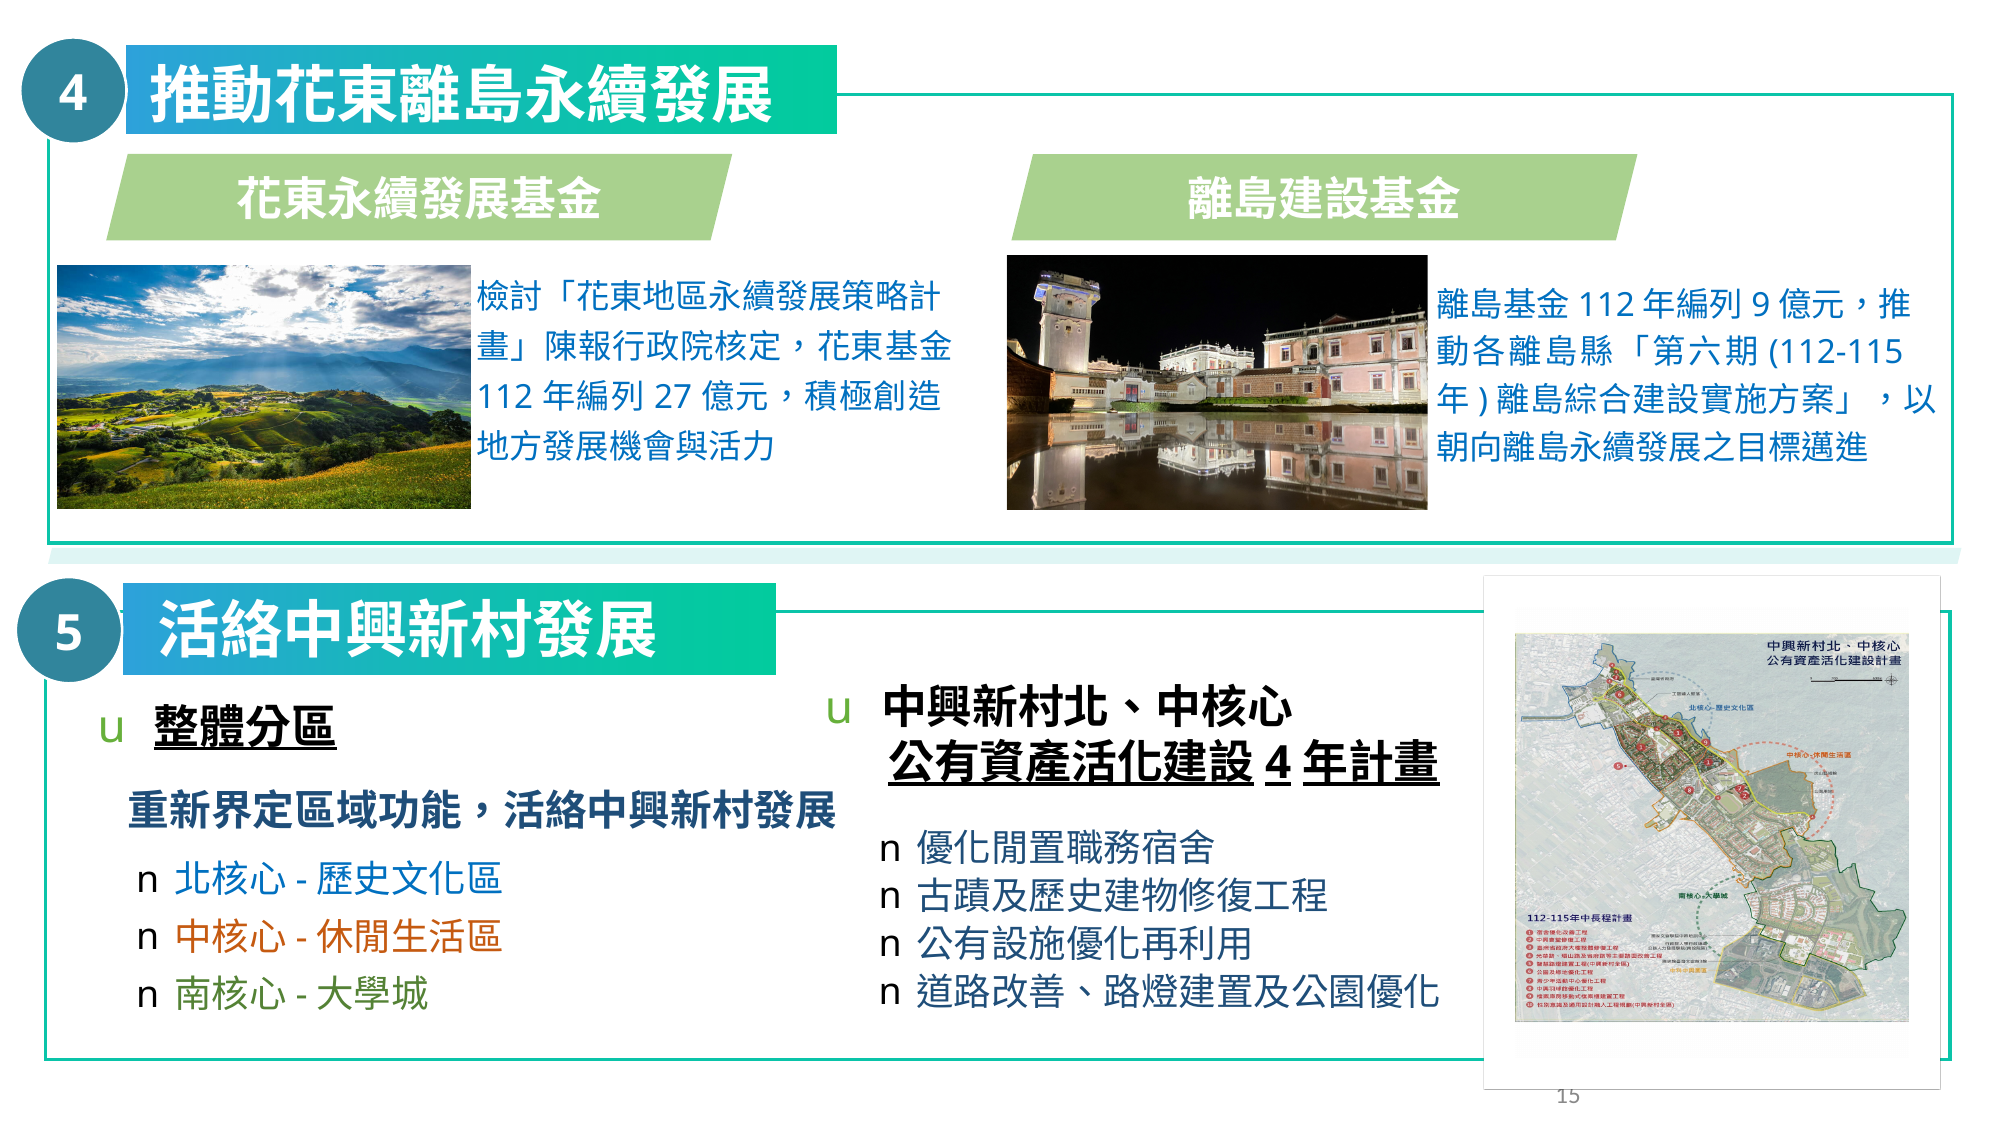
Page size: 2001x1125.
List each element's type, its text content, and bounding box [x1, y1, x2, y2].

picture [123, 43, 840, 135]
text_box 活絡中興新村發展 [142, 582, 848, 673]
text_box 整體分區 [82, 689, 452, 761]
picture [1515, 607, 1910, 1058]
text_box 北核心-歷史文化區 中核心-休閒生活區 南核心-大學城 [121, 847, 718, 1025]
text_box 重新界定區域功能，活絡中興新村發展 [112, 771, 939, 844]
text_box 檢討「花東地區永續發展策略計畫」陳報行政院核定，花東基金112年編列27億元，積極創造地方發展機會與活力 [461, 257, 976, 470]
picture [121, 581, 778, 677]
text_box 15 [1540, 1063, 1991, 1124]
text_box 推動花東離島永續發展 [134, 47, 976, 139]
text_box 離島建設基金 [1011, 154, 1638, 241]
text_box 5 [15, 577, 123, 684]
text_box 中興新村北、中核心 公有資產活化建設4年計畫 [809, 670, 1483, 797]
text_box 離島基金112年編列9億元，推動各離島縣「第六期(112-115年)離島綜合建設實施方案」，以朝向離島永續發展之目標邁進 [1428, 267, 1952, 472]
picture [57, 265, 471, 509]
text_box 花東永續發展基金 [106, 153, 733, 241]
text_box 4 [20, 37, 127, 144]
text_box 優化閒置職務宿舍 古蹟及歷史建物修復工程 公有設施優化再利用 道路改善、路燈建置及公園優化 [863, 813, 1505, 1091]
picture [1006, 255, 1428, 510]
text_box [48, 547, 1962, 564]
